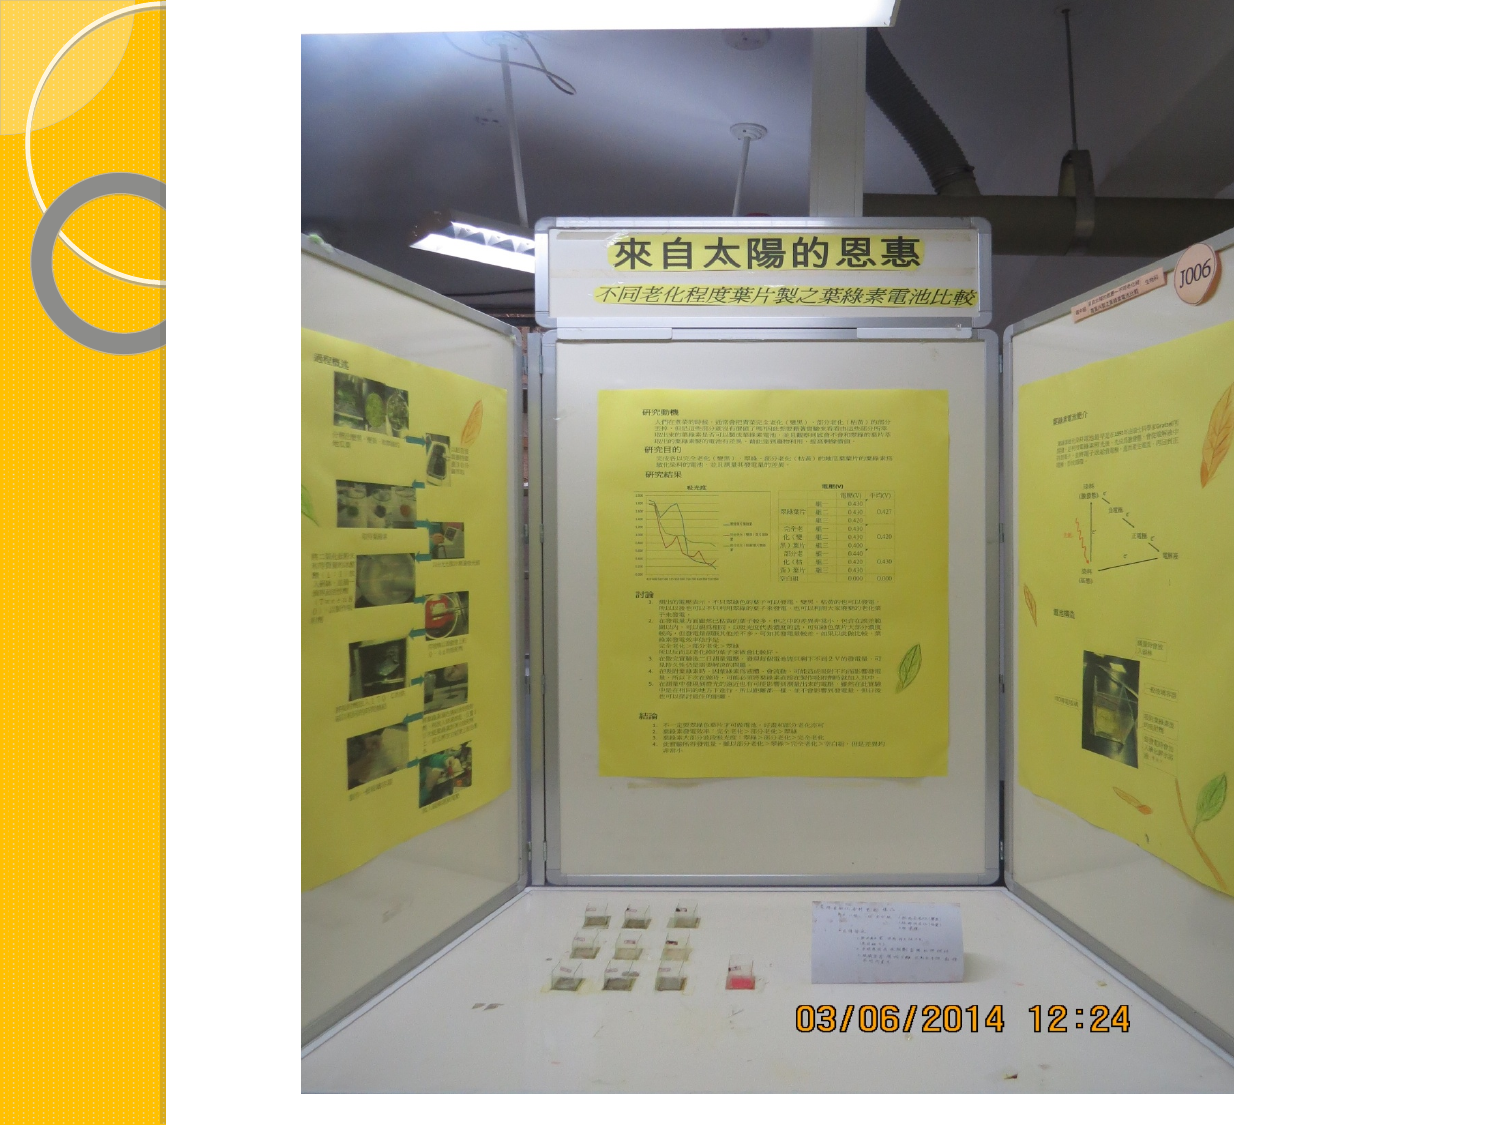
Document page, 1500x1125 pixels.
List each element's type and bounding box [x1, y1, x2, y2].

picture [301, 0, 1234, 1094]
